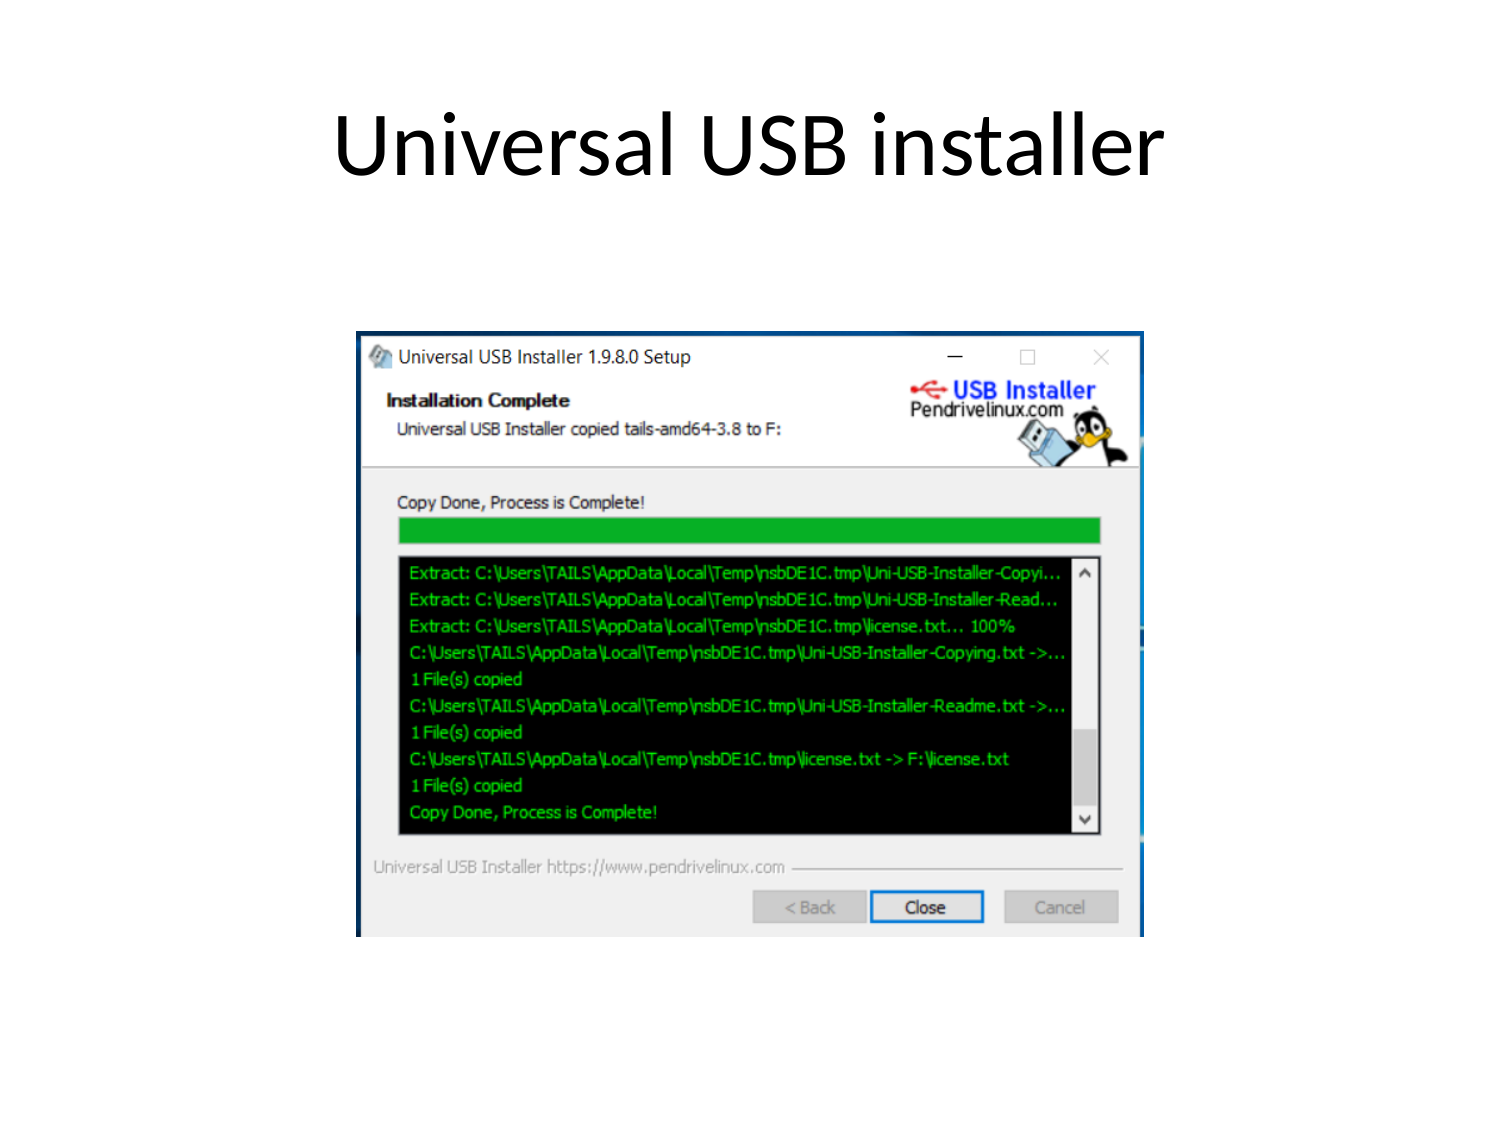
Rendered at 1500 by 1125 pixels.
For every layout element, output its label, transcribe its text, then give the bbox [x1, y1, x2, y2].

title Universal USB installer [75, 45, 1426, 233]
picture [356, 331, 1144, 937]
